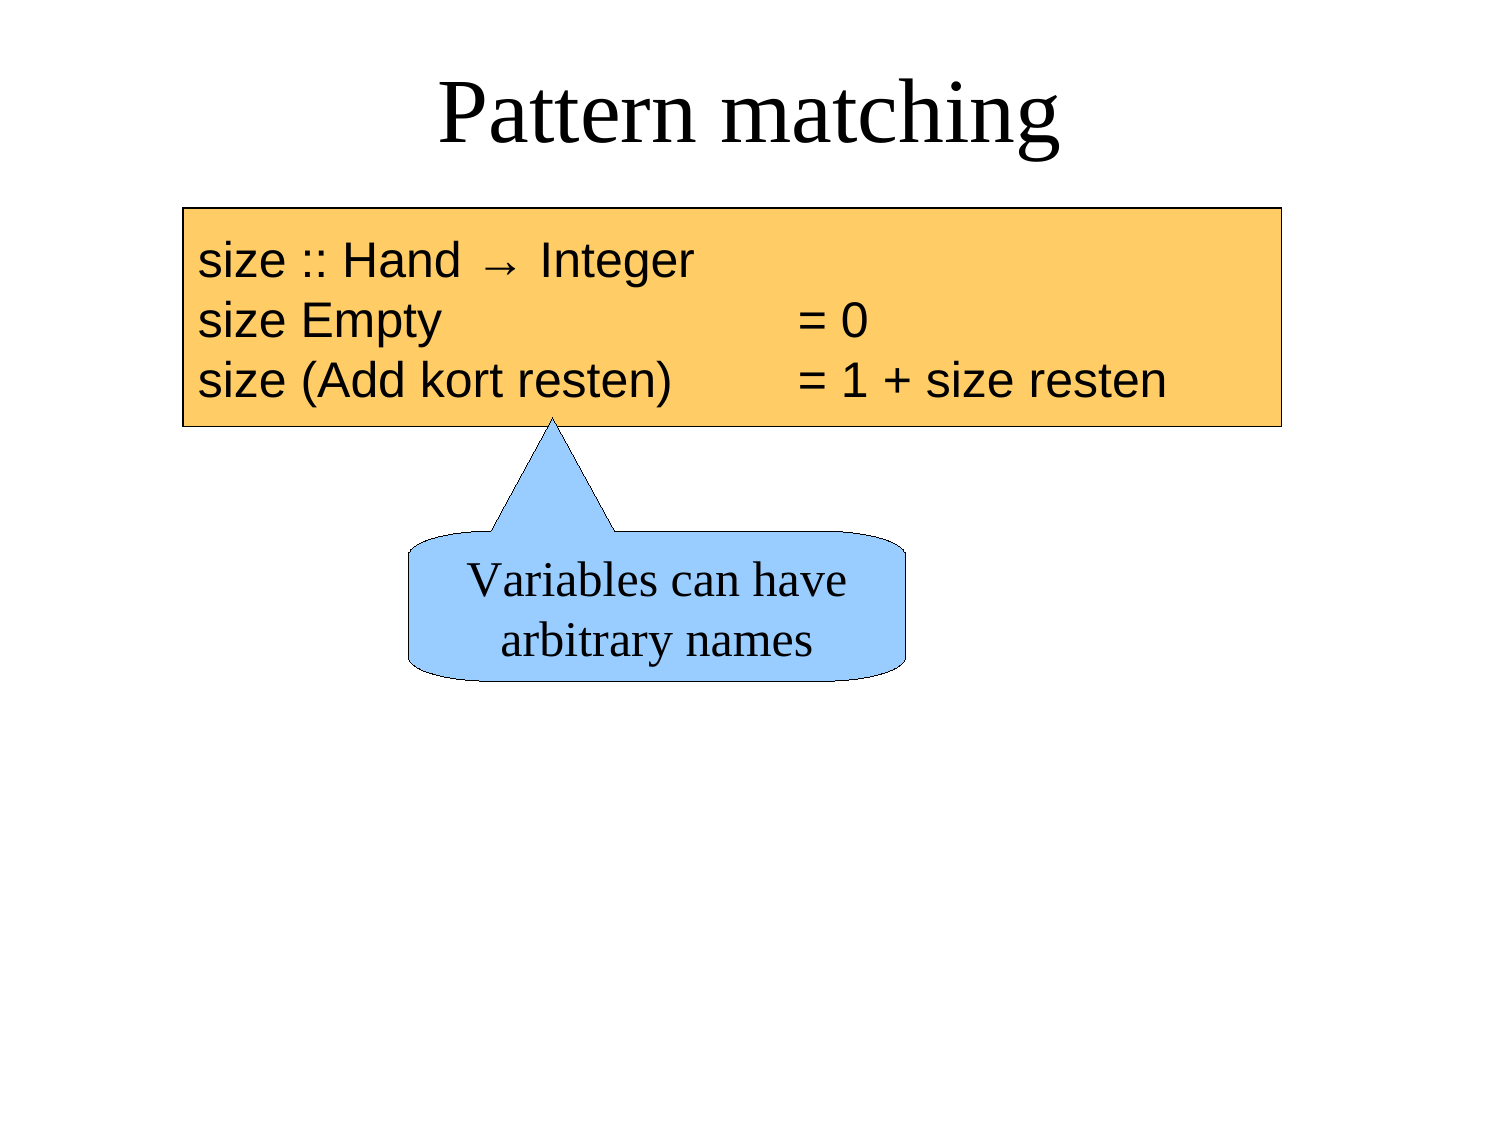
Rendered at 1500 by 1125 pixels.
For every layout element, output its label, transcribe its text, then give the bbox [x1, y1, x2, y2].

text_box Variables can have arbitrary names [408, 417, 906, 682]
text_box size :: Hand → Integer size Empty = 0 size (Add kort resten) = 1 + size resten [183, 208, 1282, 427]
title Pattern matching [112, 17, 1388, 205]
